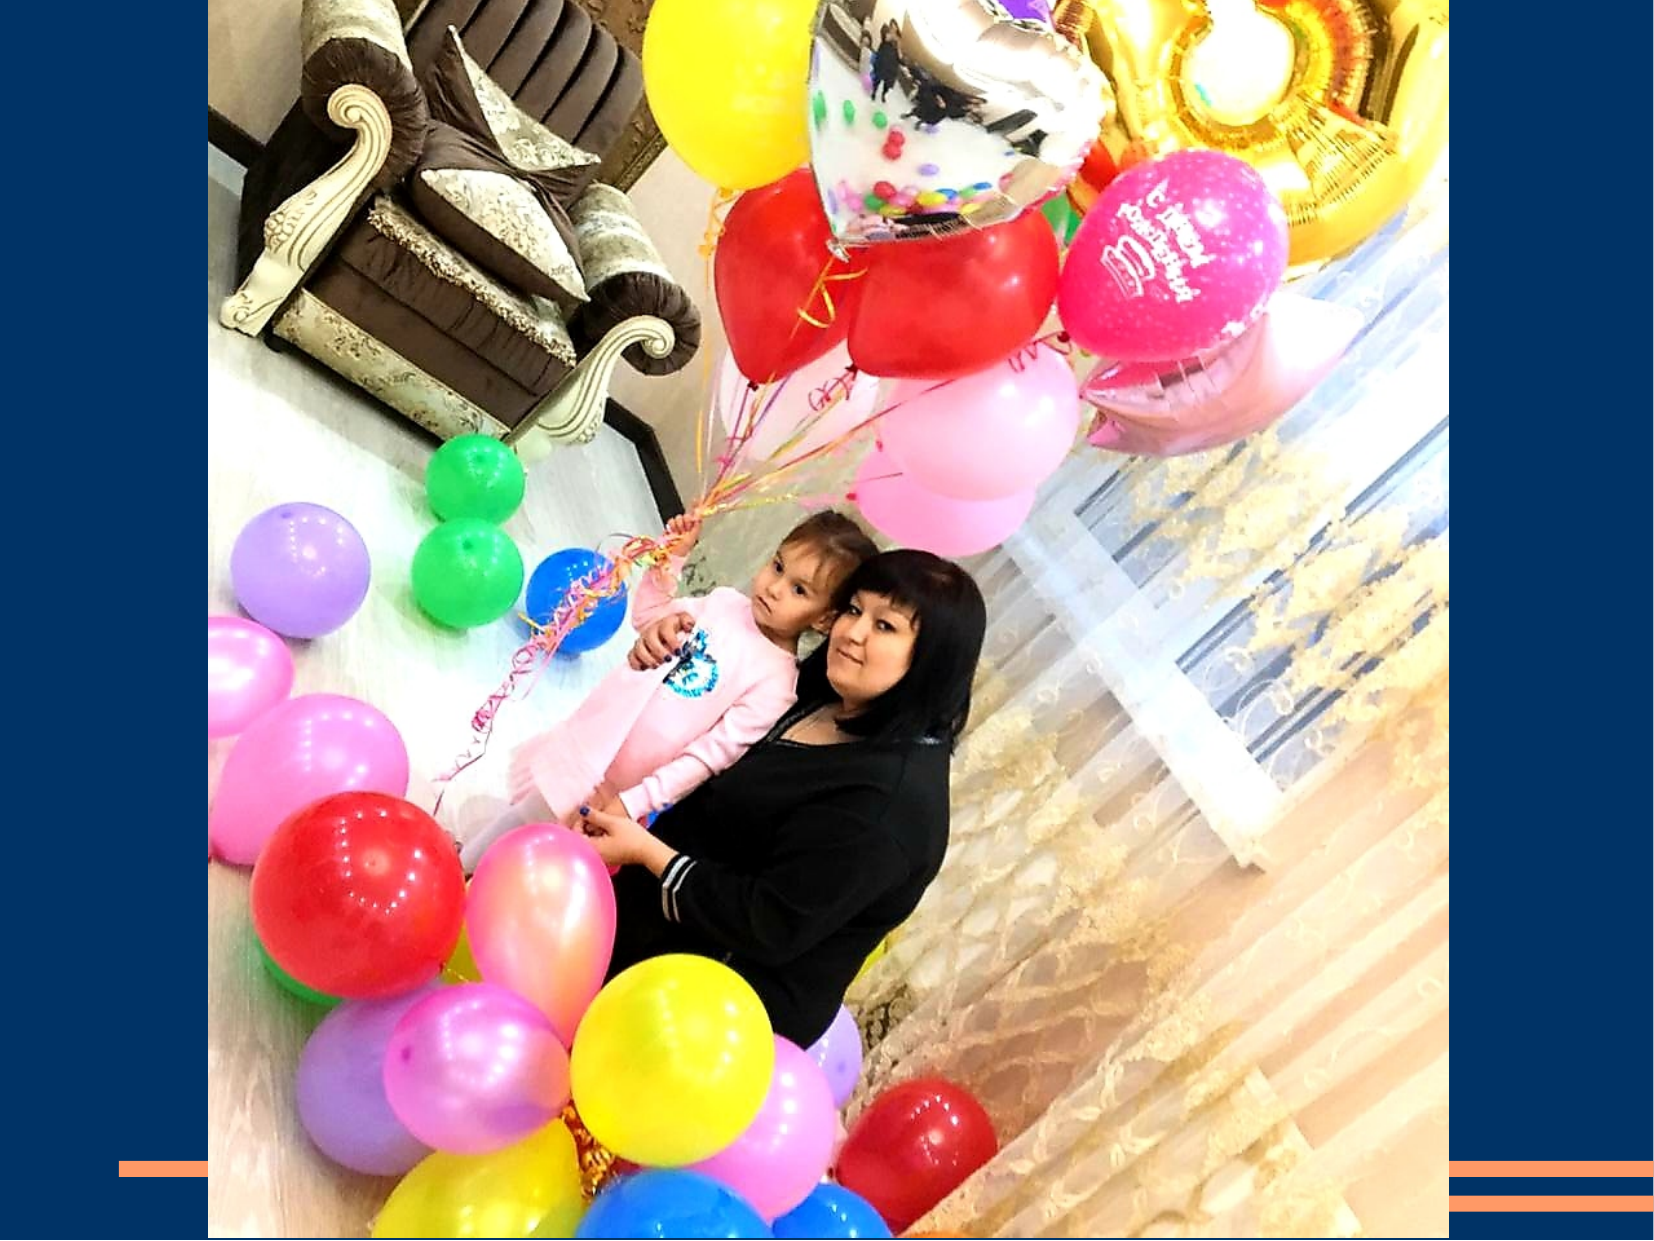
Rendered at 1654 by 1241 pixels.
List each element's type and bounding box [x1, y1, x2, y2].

picture [208, 0, 1449, 1238]
